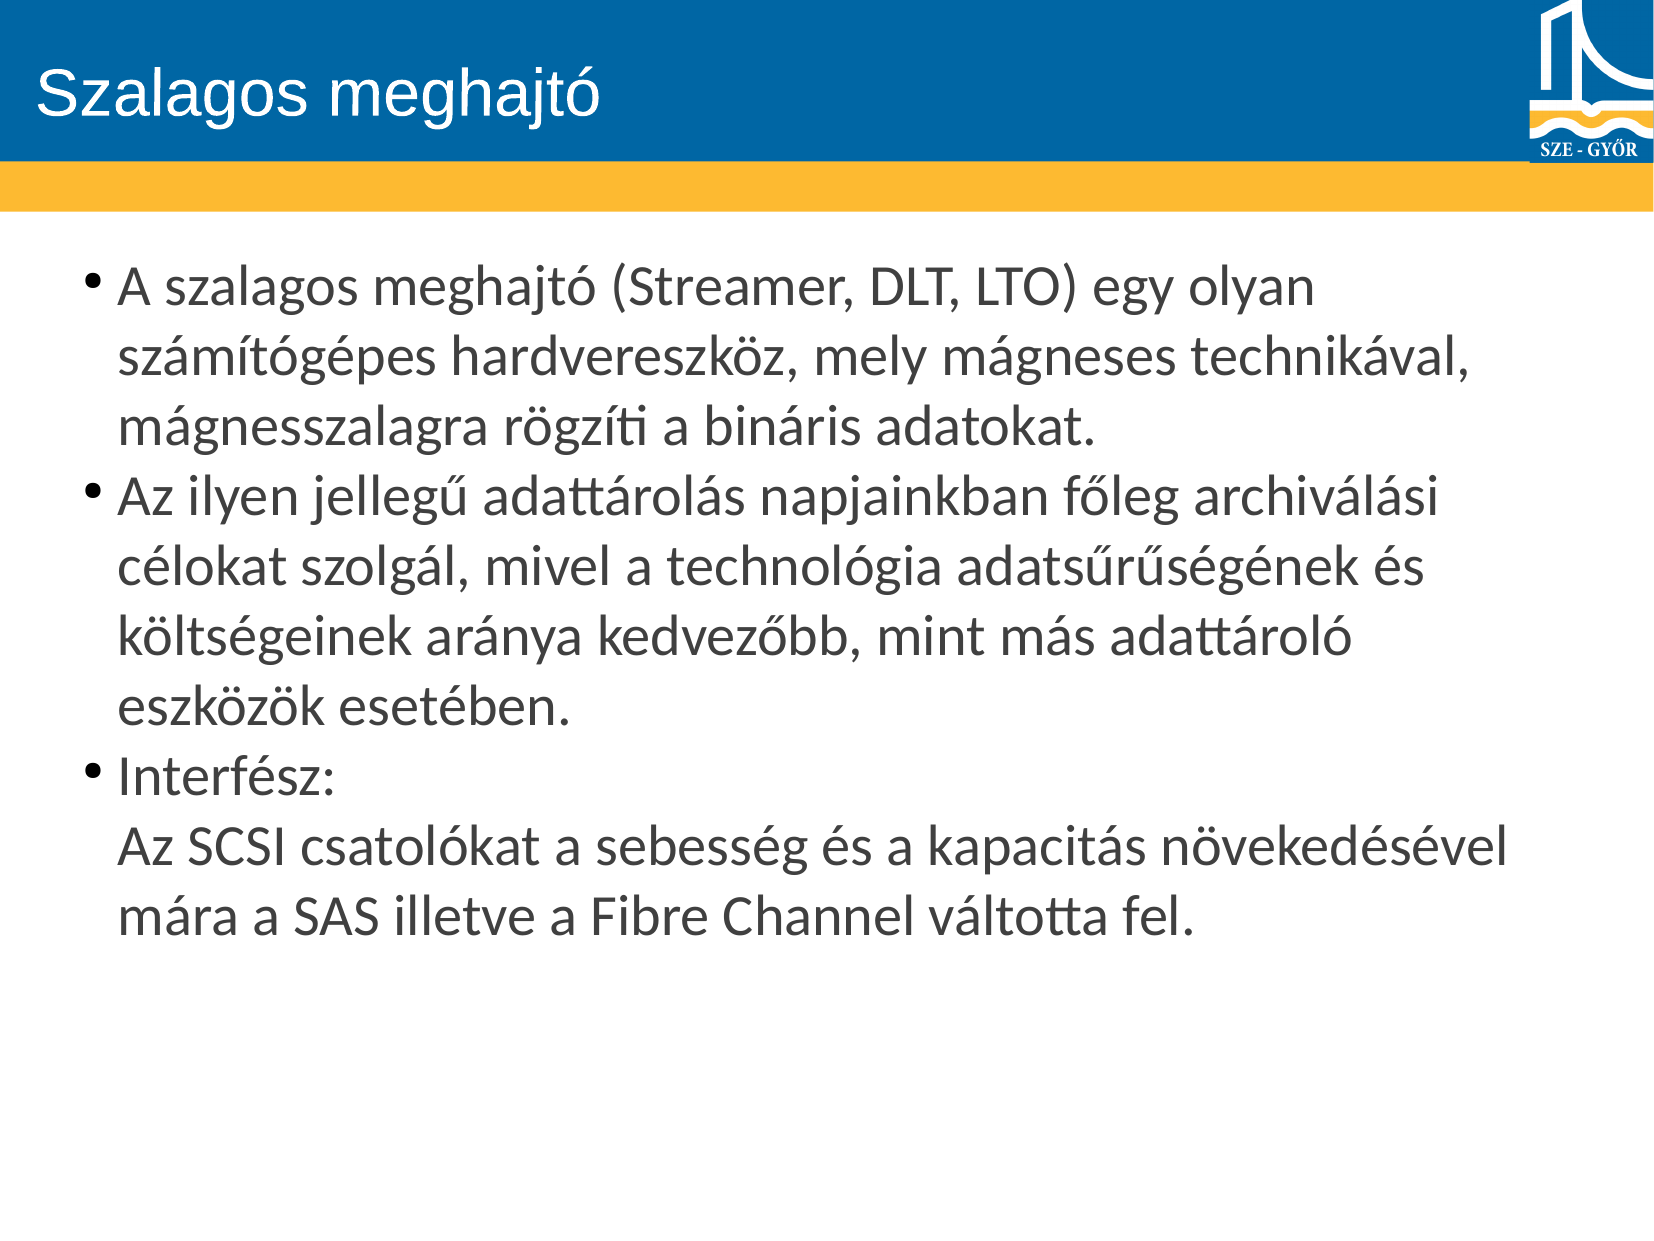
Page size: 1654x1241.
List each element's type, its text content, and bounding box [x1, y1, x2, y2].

picture [1529, 0, 1654, 163]
text_box Szalagos meghajtó [34, 48, 1524, 144]
text_box A szalagos meghajtó (Streamer, DLT, LTO) egy olyan számítógépes hardvereszköz, mely mágneses technikával, mágnesszalagra rögzíti a bináris adatokat. Az ilyen jellegű adattárolás napjainkban főleg archiválási célokat szolgál, mivel a technológia adatsűrűségének és költségeinek aránya kedvezőbb, mint más adattároló eszközök esetében. Interfész: Az SCSI csatolókat a sebesség és a kapacitás növekedésével mára a SAS illetve a Fibre Channel váltotta fel. [82, 247, 1571, 1198]
